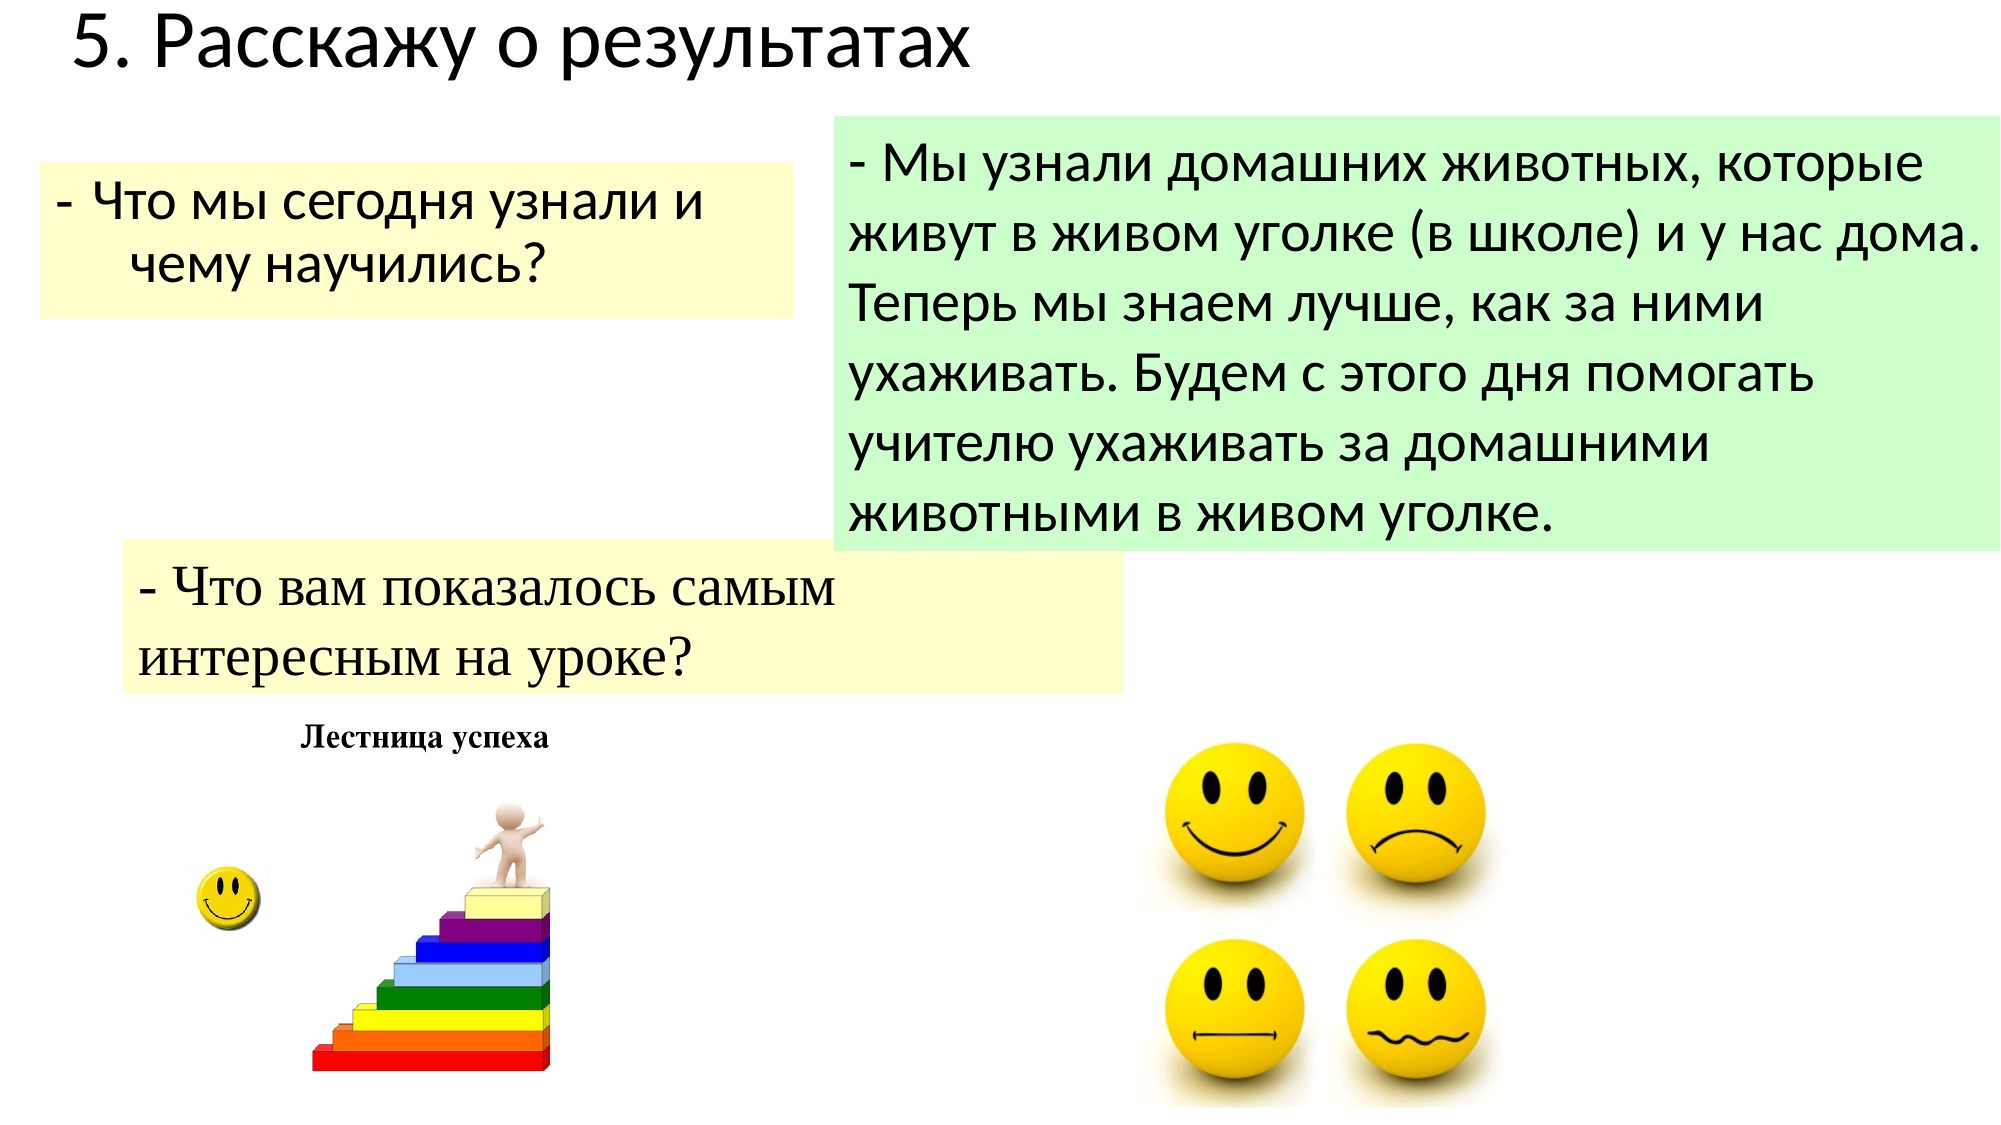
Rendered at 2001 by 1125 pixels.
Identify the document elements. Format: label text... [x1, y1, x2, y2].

picture [154, 695, 695, 1102]
text_box - Что вам показалось самым интересным на уроке? [123, 539, 1123, 694]
title 5. Расскажу о результатах [55, 0, 1781, 100]
text_box Что мы сегодня узнали и чему научились? [40, 162, 794, 319]
text_box Мы узнали домашних животных, которые живут в живом уголке (в школе) и у нас дома. Теперь мы знаем лучше, как за ними ухаживать. Будем с этого дня помогать учителю ухаживать за домашними животными в живом уголке. [834, 116, 2000, 551]
picture [1076, 733, 1576, 1108]
